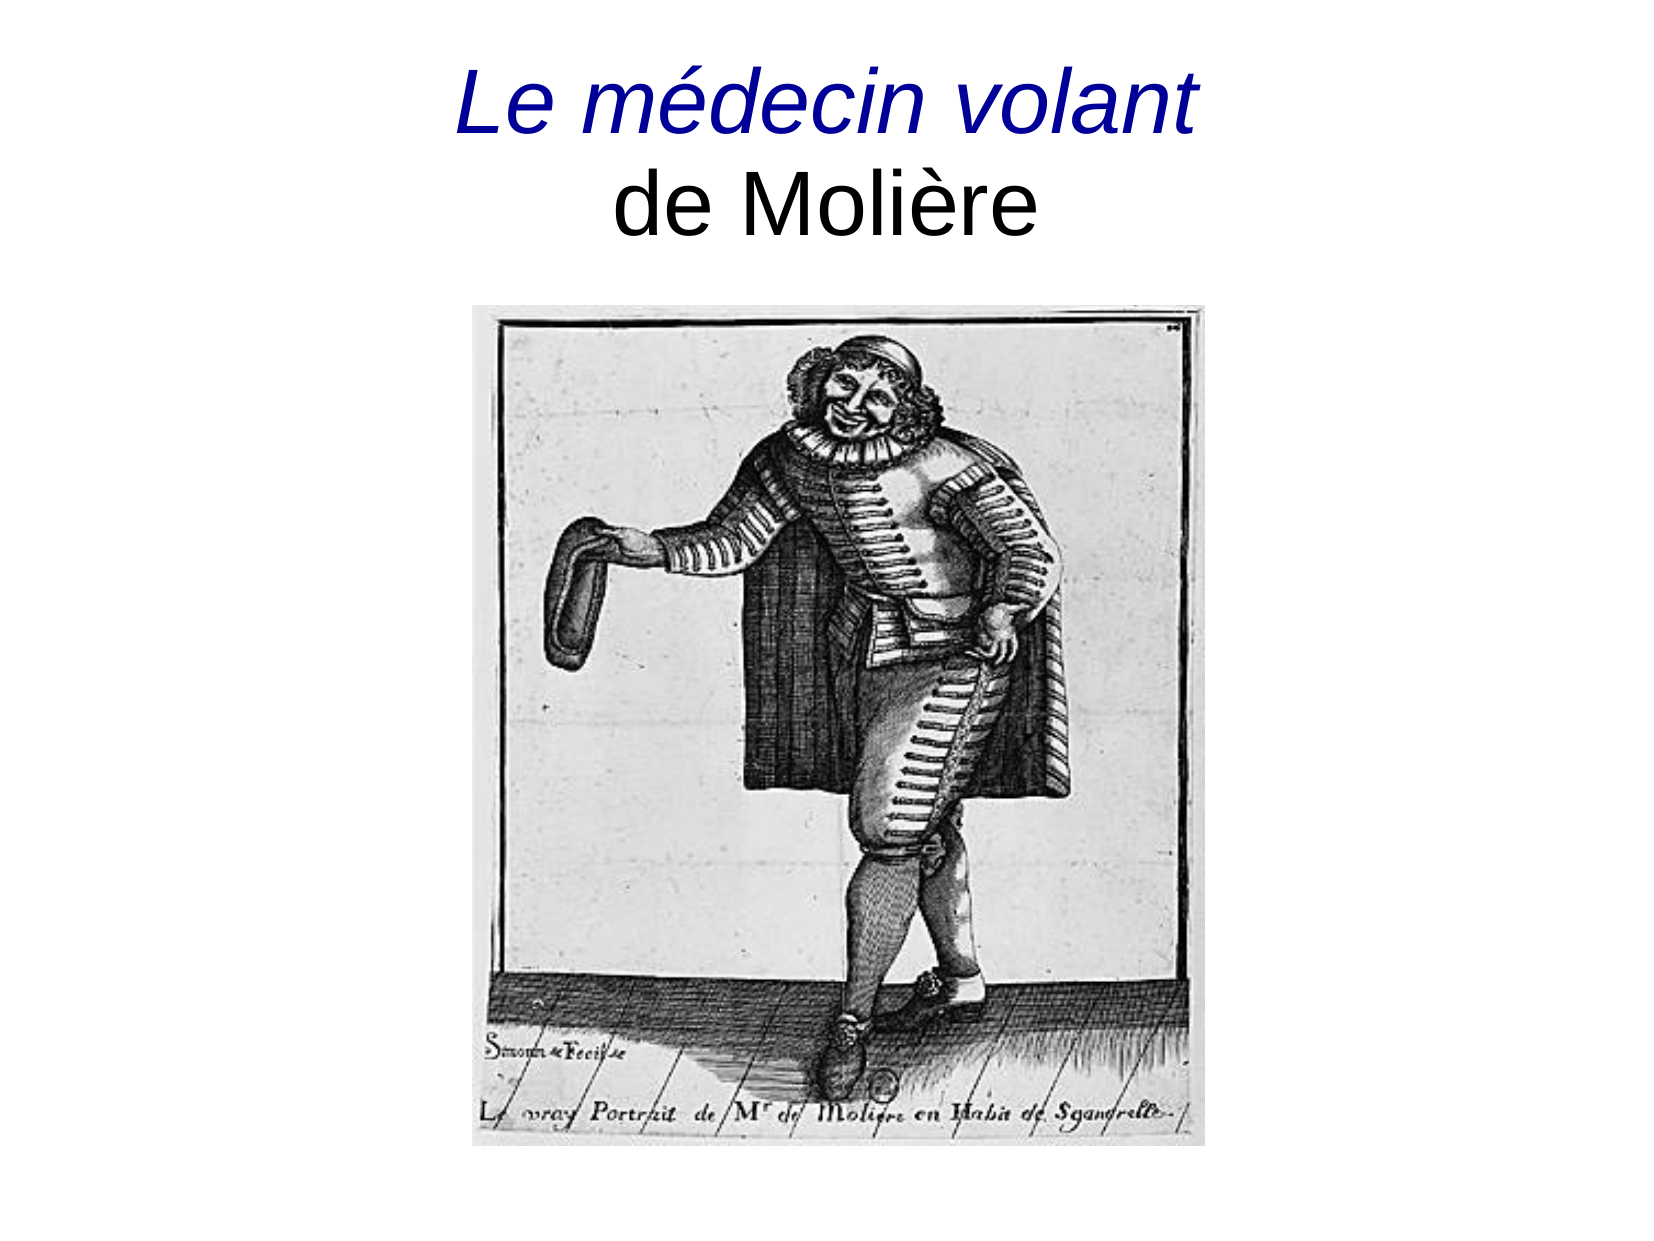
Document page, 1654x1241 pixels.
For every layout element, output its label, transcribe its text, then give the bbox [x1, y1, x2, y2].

picture [472, 305, 1205, 1146]
title Le médecin volant de Molière [82, 49, 1571, 257]
